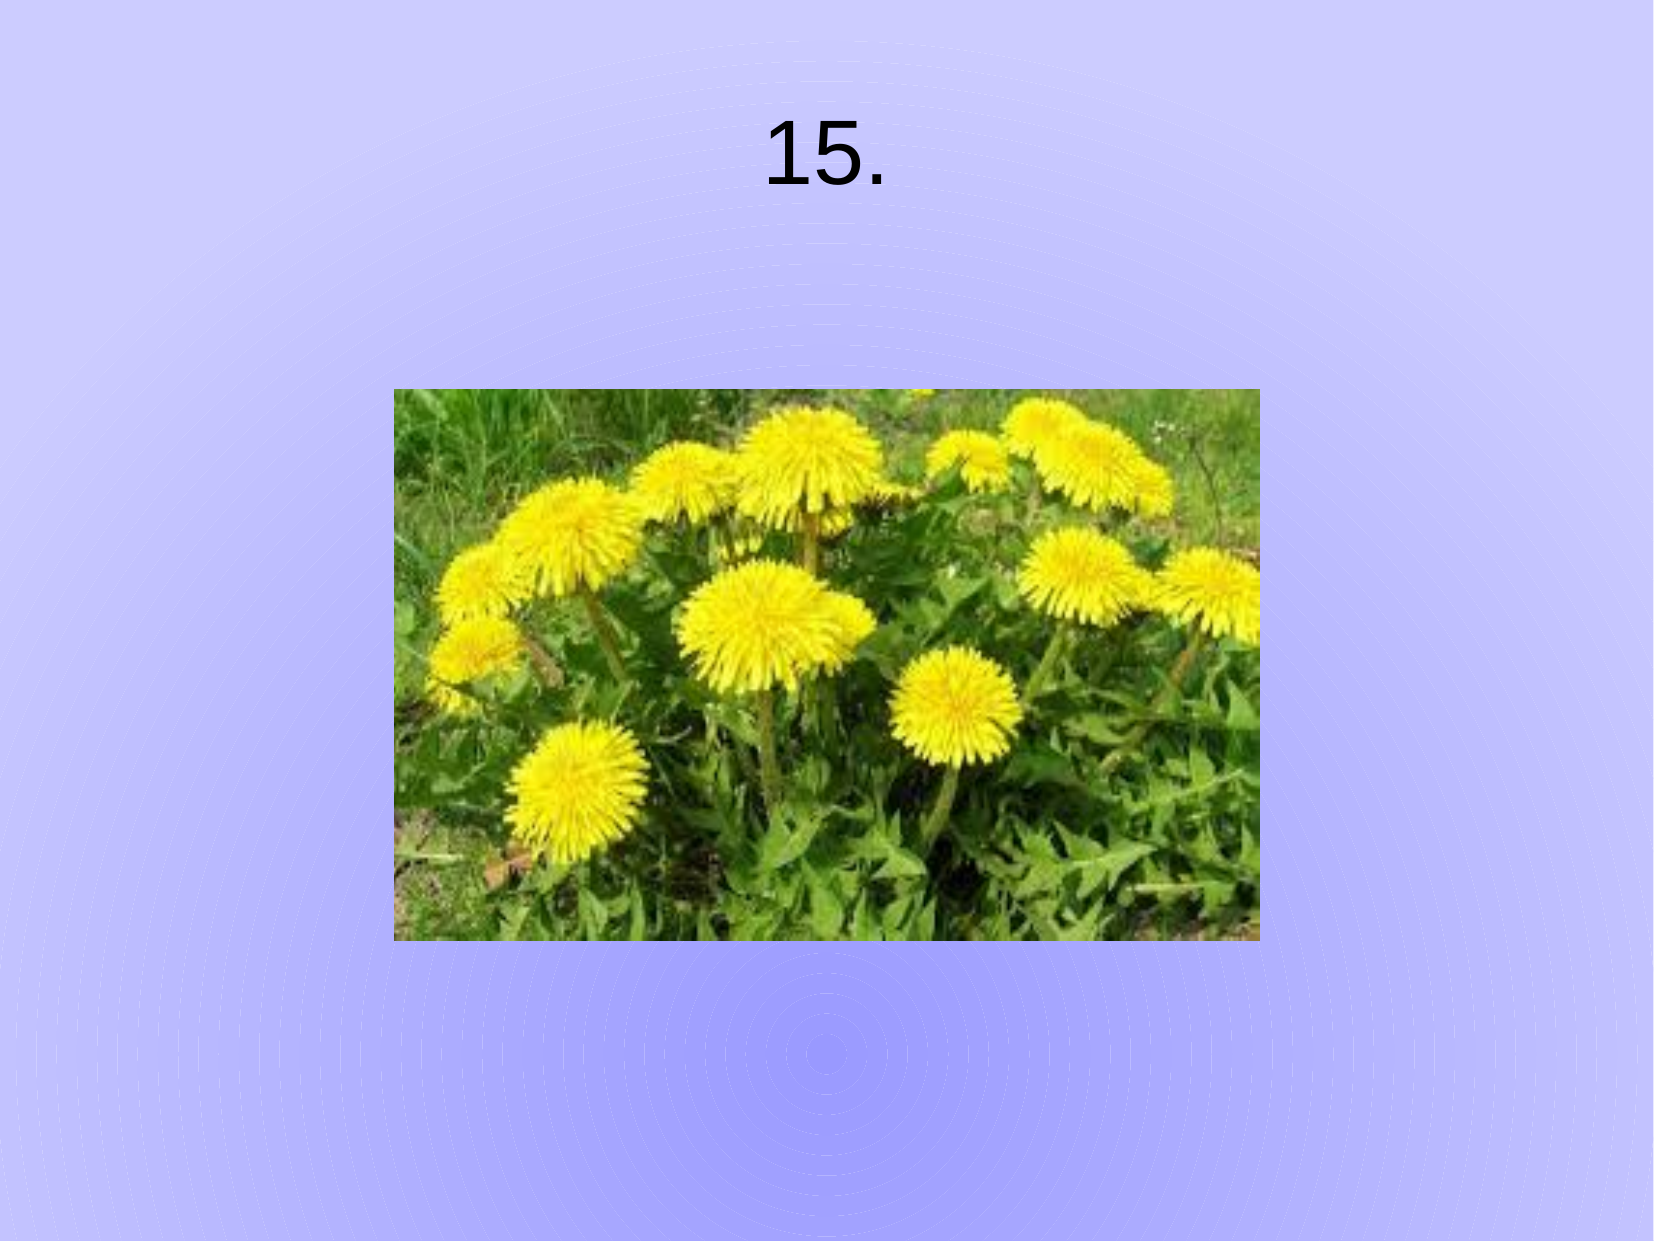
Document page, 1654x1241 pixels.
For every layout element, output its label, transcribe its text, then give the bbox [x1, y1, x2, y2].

title 15. [82, 49, 1571, 257]
picture [394, 389, 1260, 941]
